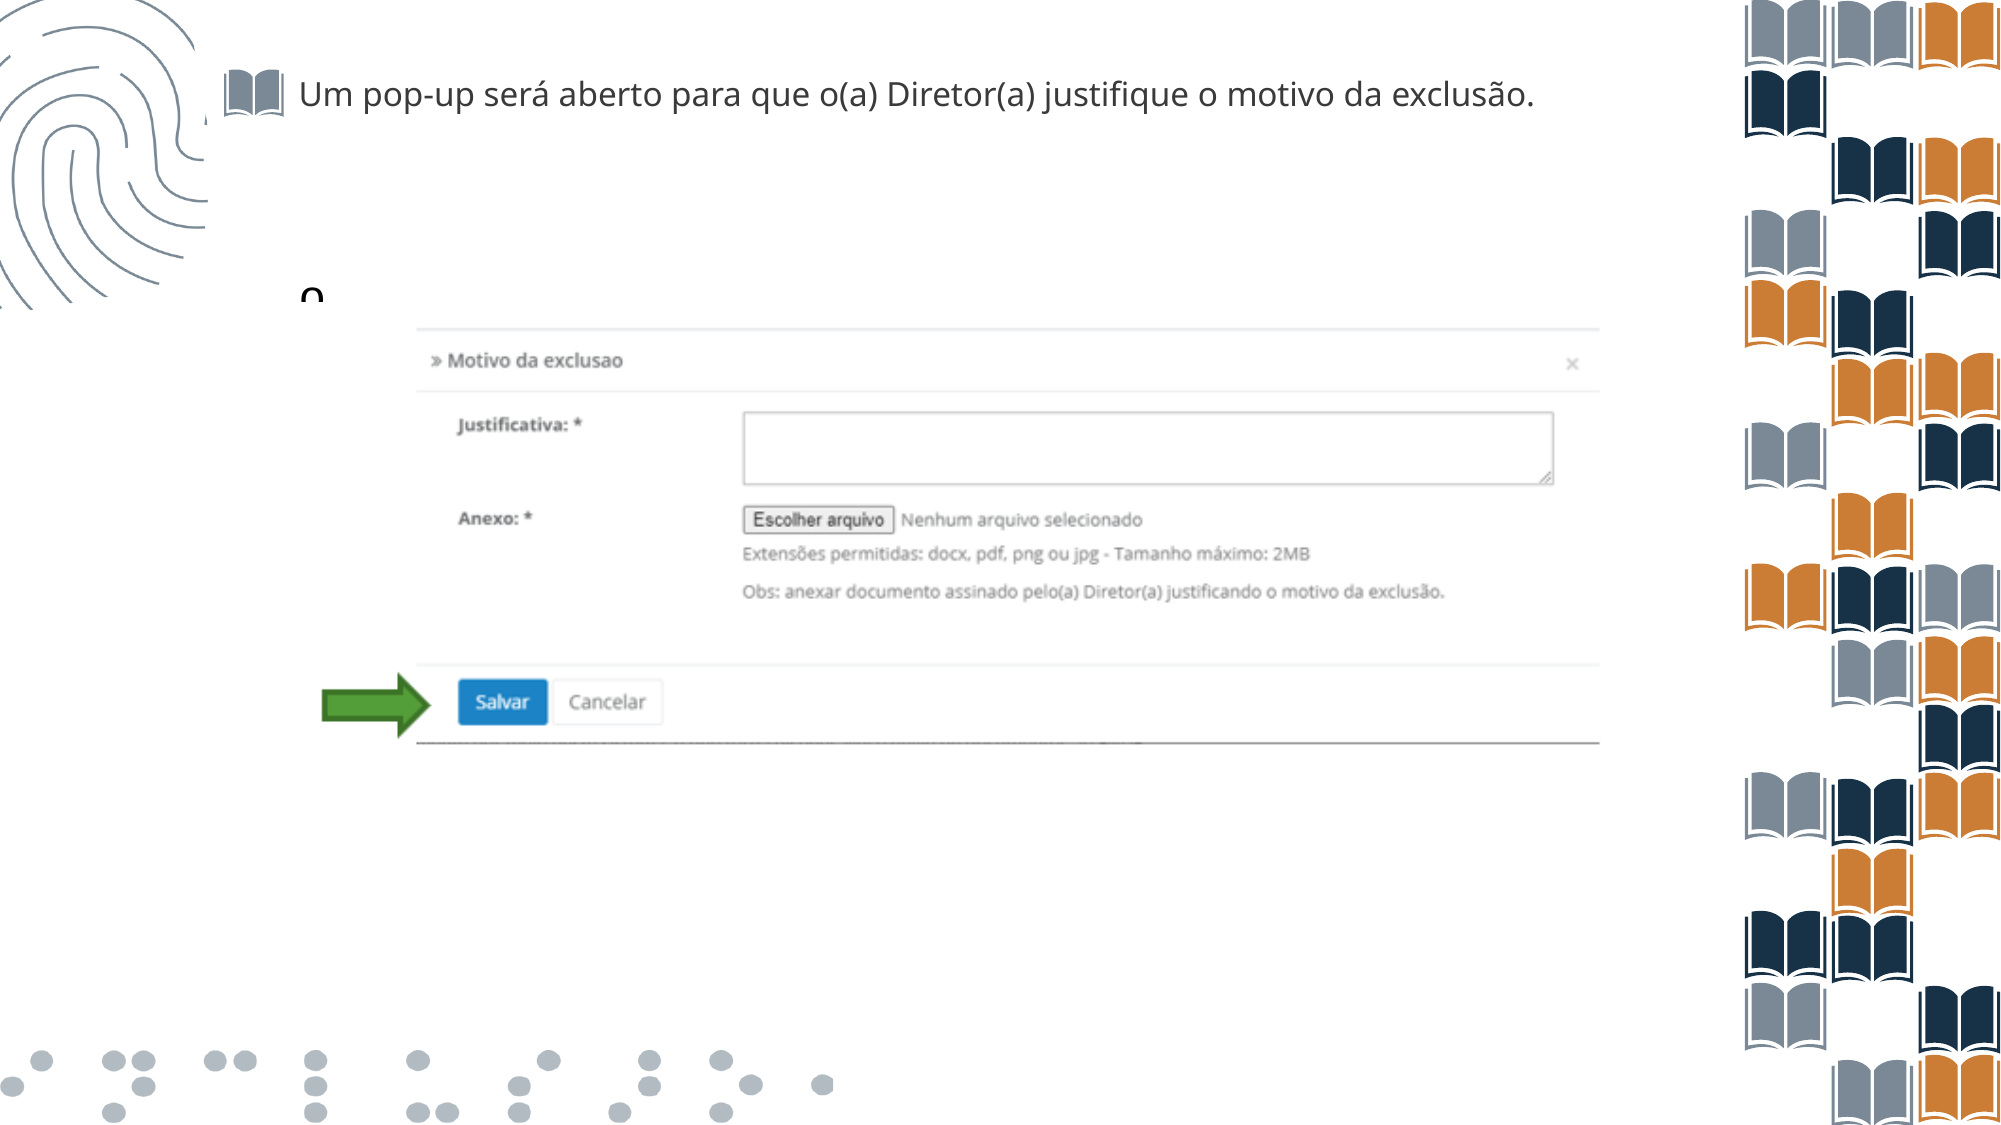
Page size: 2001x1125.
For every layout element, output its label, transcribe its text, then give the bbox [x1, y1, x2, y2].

text_box [1744, 206, 1827, 348]
text_box [1918, 0, 2000, 71]
text_box [1831, 563, 1914, 635]
text_box [1918, 982, 2000, 1123]
text_box [1831, 1056, 1914, 1125]
text_box [1744, 419, 1827, 491]
text_box [1744, 907, 1827, 1051]
text_box [1831, 0, 1914, 69]
text_box [1831, 775, 1914, 984]
text_box [1831, 287, 1914, 427]
text_box [1918, 349, 2000, 492]
text_box [1831, 133, 1914, 205]
picture [277, 302, 1653, 773]
text_box Um pop-up será aberto para que o(a) Diretor(a) justifique o motivo da exclusão. [283, 70, 1813, 168]
text_box [1744, 560, 1827, 632]
text_box [1744, 0, 1827, 139]
text_box [1831, 489, 1914, 561]
text_box [0, 0, 234, 316]
text_box [224, 67, 284, 117]
text_box [1918, 207, 2000, 279]
text_box [0, 1050, 834, 1123]
text_box [1918, 561, 2000, 841]
text_box [1744, 769, 1827, 840]
text_box [1831, 636, 1914, 708]
text_box [1918, 134, 2000, 206]
